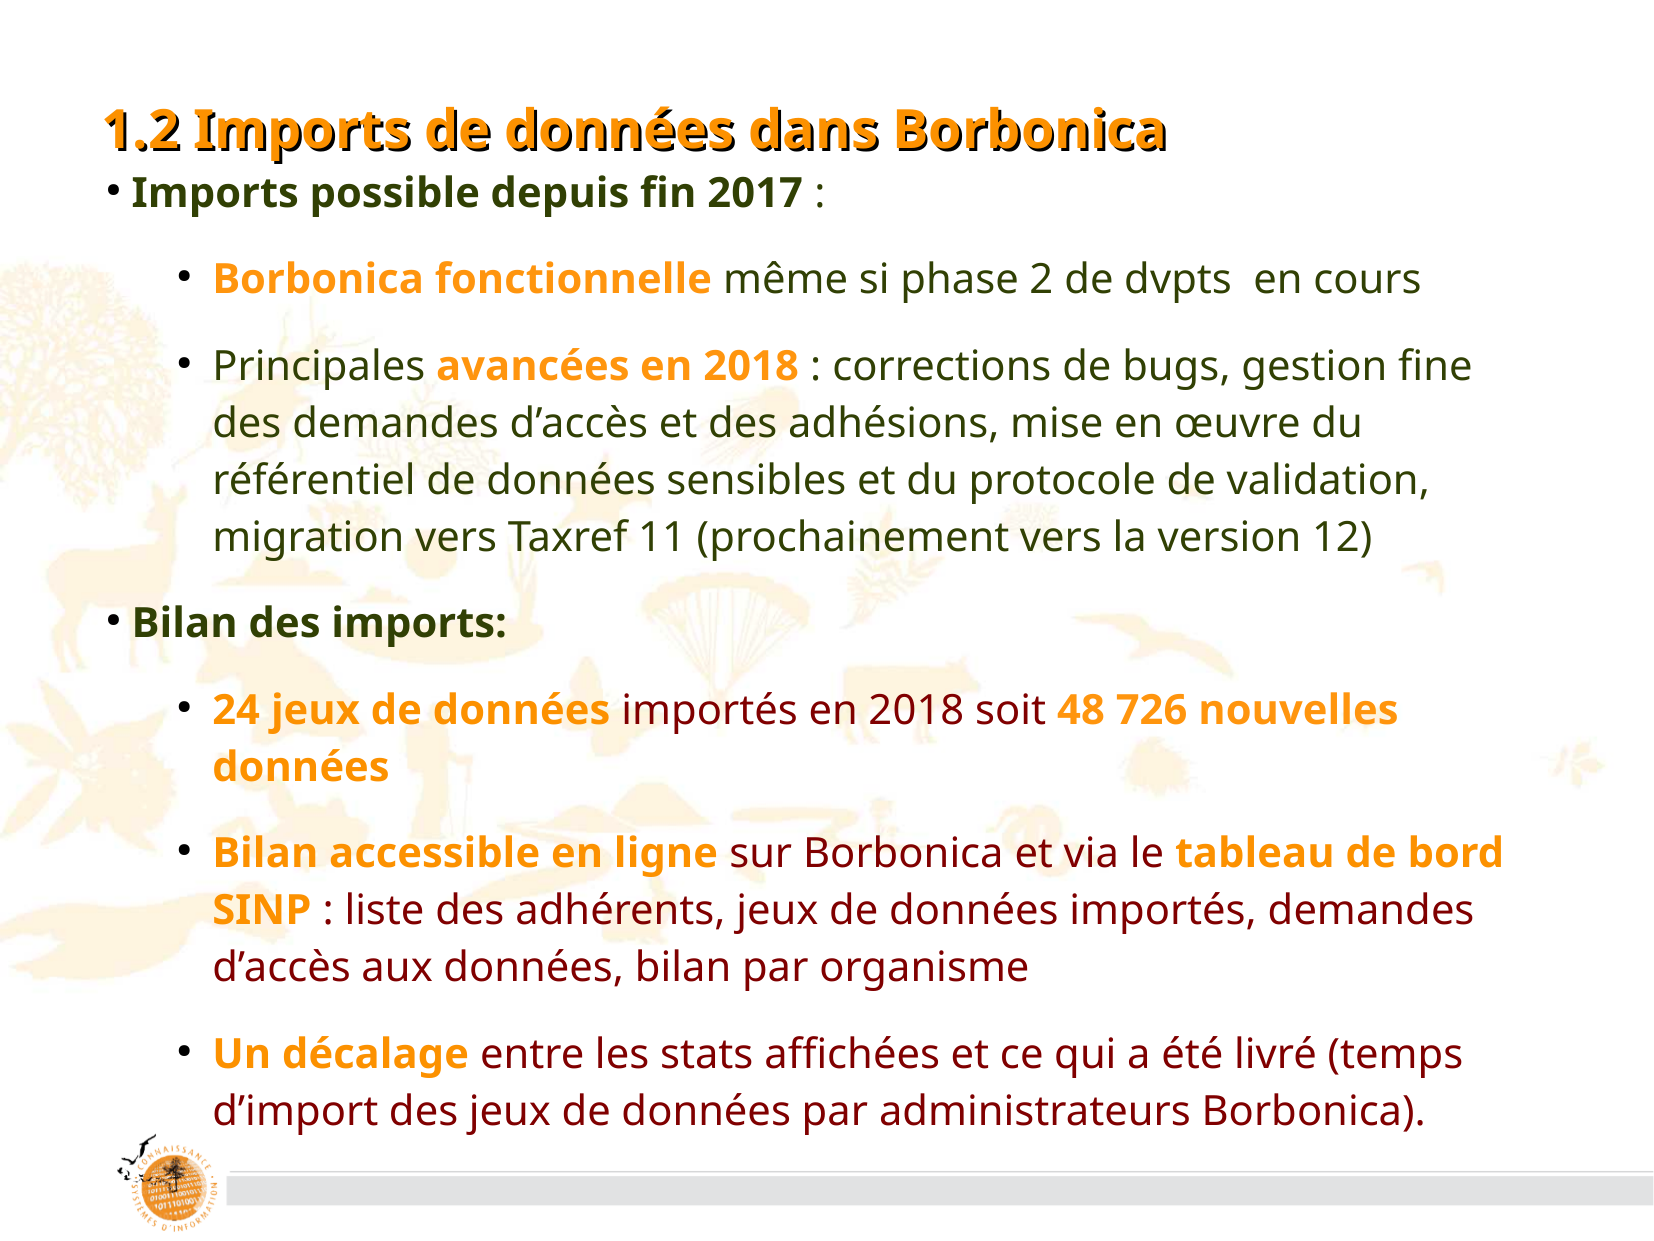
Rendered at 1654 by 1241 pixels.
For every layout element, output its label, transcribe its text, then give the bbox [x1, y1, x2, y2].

picture [0, 0, 1654, 1241]
subtitle Imports possible depuis fin 2017 : Borbonica fonctionnelle même si phase 2 de dvpts en cours Principales avancées en 2018 : corrections de bugs, gestion fine des demandes d’accès et des adhésions, mise en œuvre du référentiel de données sensibles et du protocole de validation, migration vers Taxref 11 (prochainement vers la version 12) Bilan des imports: 24 jeux de données importés en 2018 soit 48 726 nouvelles données Bilan accessible en ligne sur Borbonica et via le tableau de bord SINP : liste des adhérents, jeux de données importés, demandes d’accès aux données, bilan par organisme Un décalage entre les stats affichées et ce qui a été livré (temps d’import des jeux de données par administrateurs Borbonica). [106, 189, 1536, 1118]
title 1.2 Imports de données dans Borbonica [82, 49, 1571, 207]
